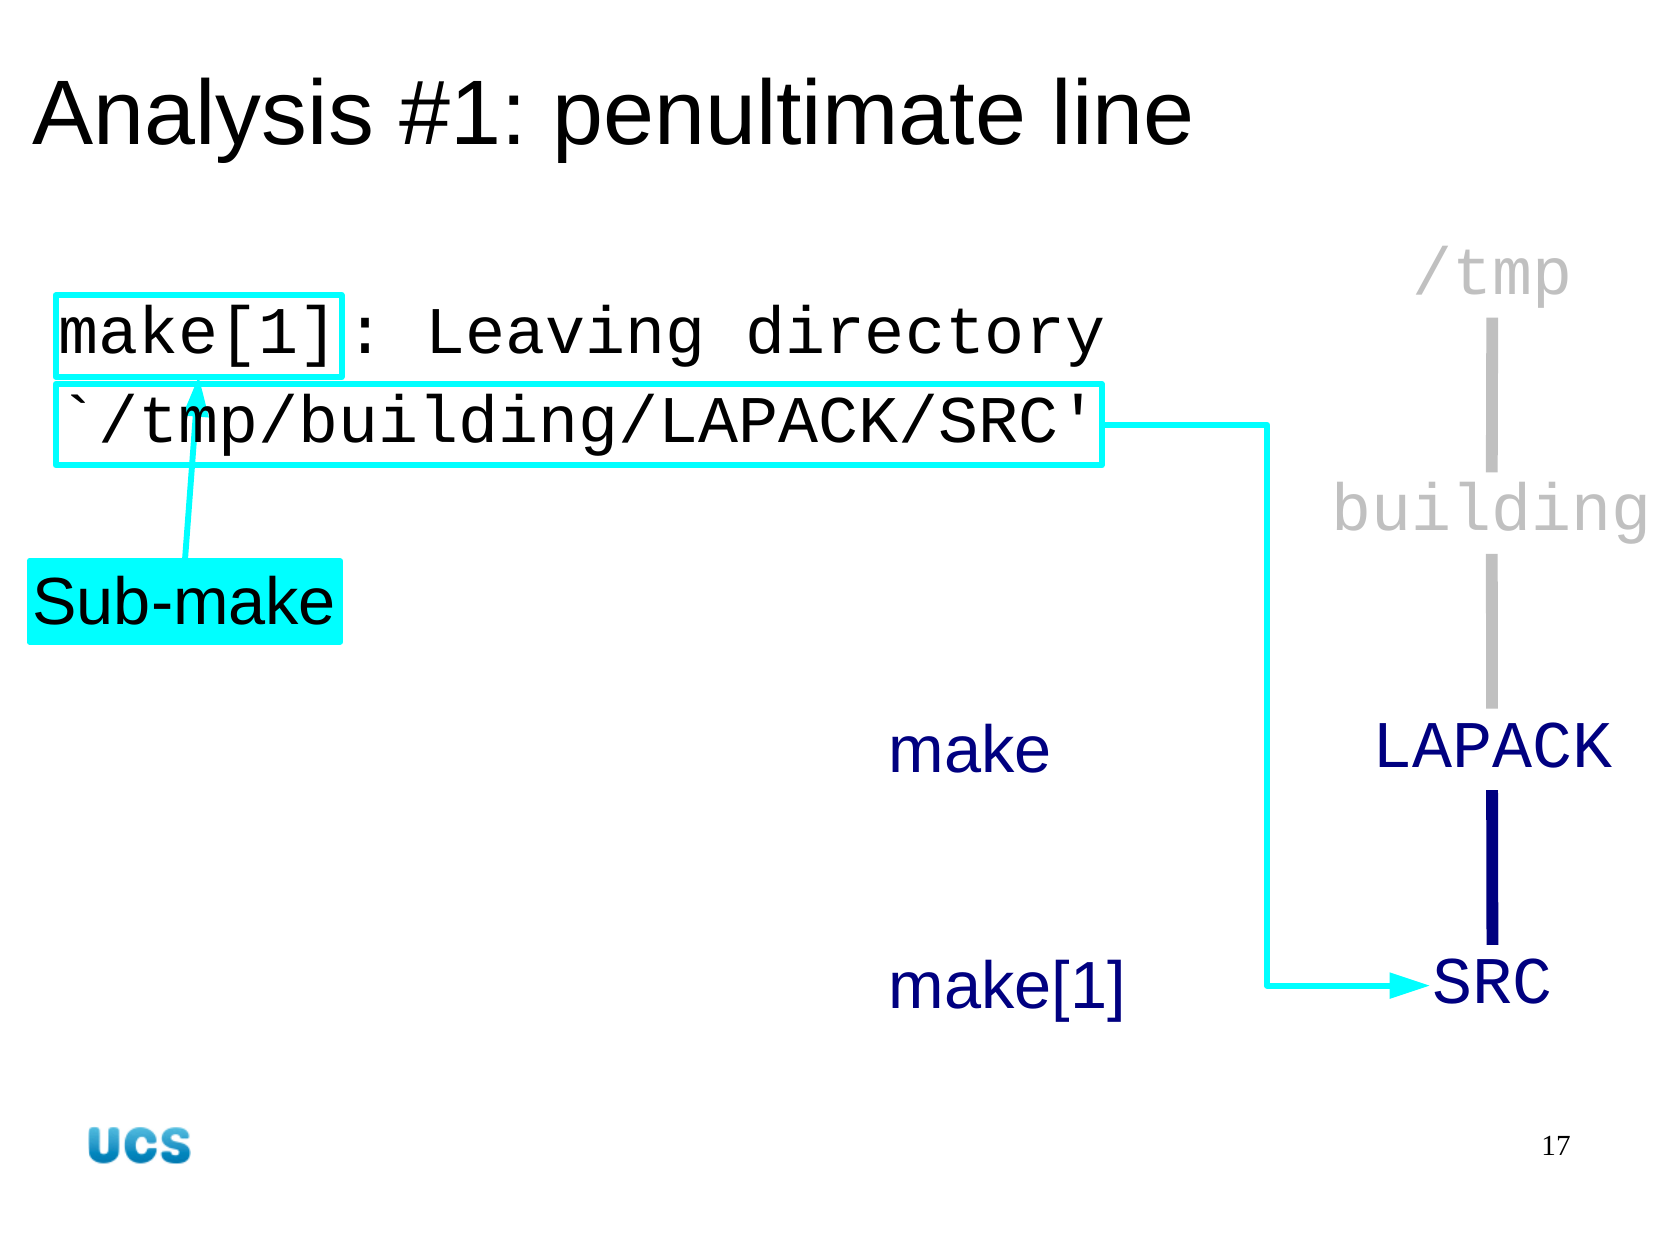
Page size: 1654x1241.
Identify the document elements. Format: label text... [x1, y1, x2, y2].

text_box Sub-make [29, 561, 341, 642]
text_box /tmp [1409, 236, 1576, 318]
text_box building [1328, 472, 1654, 554]
text_box make[1] [55, 295, 342, 377]
text_box `/tmp/building/LAPACK/SRC' [55, 383, 1102, 466]
text_box make[1] [885, 944, 1130, 1026]
text_box SRC [1429, 944, 1556, 1027]
text_box make [885, 708, 1056, 790]
text_box Analysis #1: penultimate line [29, 59, 1200, 168]
picture [88, 1126, 191, 1165]
text_box LAPACK [1369, 708, 1616, 791]
text_box : Leaving directory [342, 295, 1109, 377]
